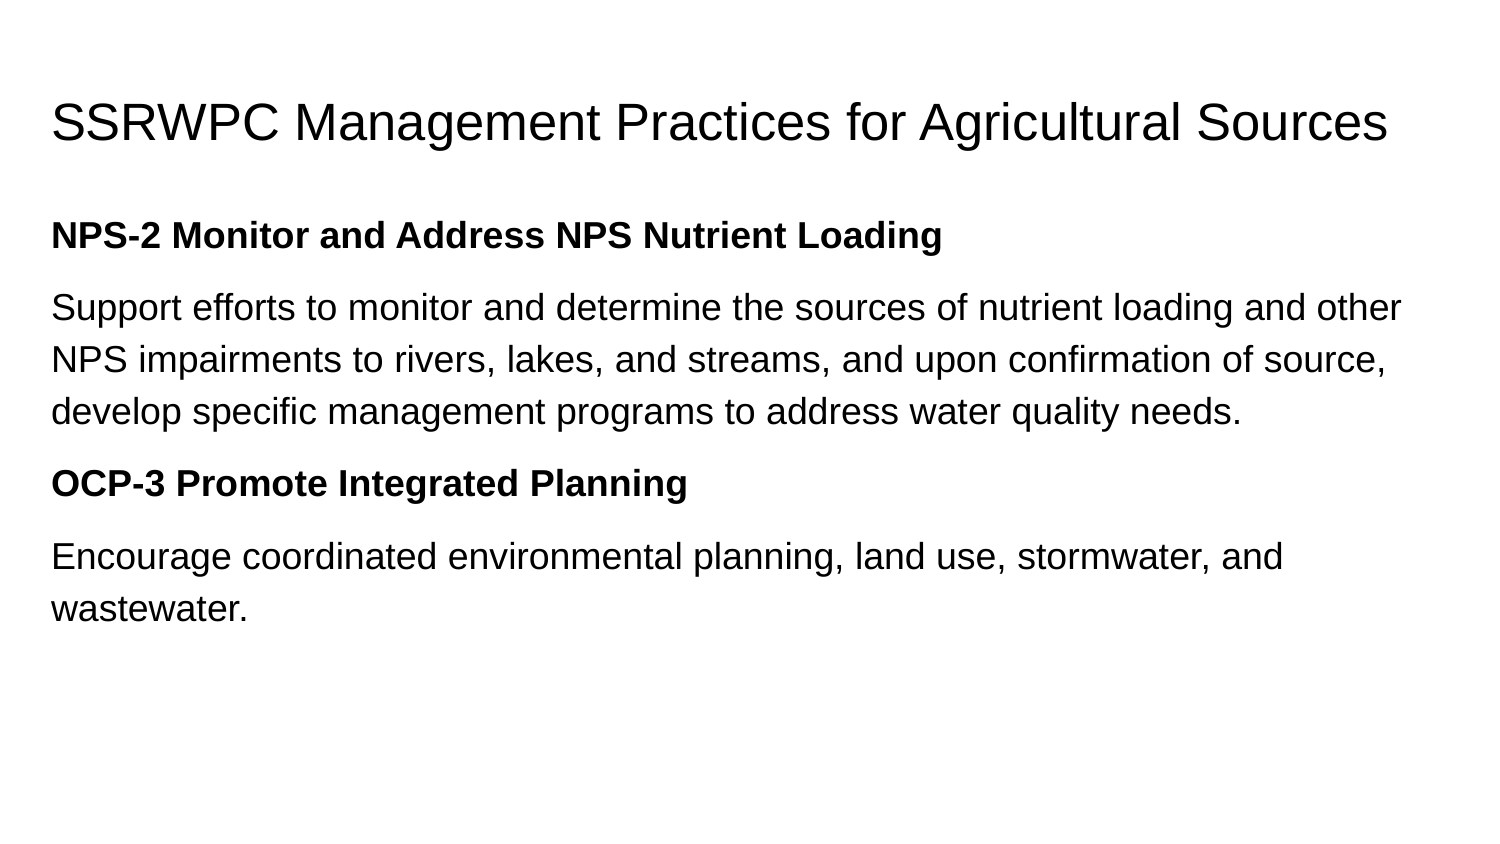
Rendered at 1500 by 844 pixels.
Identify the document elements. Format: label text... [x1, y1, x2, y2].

list NPS-2 Monitor and Address NPS Nutrient Loading Support efforts to monitor and determine the sources of nutrient loading and other NPS impairments to rivers, lakes, and streams, and upon confirmation of source, develop specific management programs to address water quality needs. OCP-3 Promote Integrated Planning Encourage coordinated environmental planning, land use, stormwater, and wastewater. [51, 189, 1449, 750]
title SSRWPC Management Practices for Agricultural Sources [51, 72, 1449, 167]
